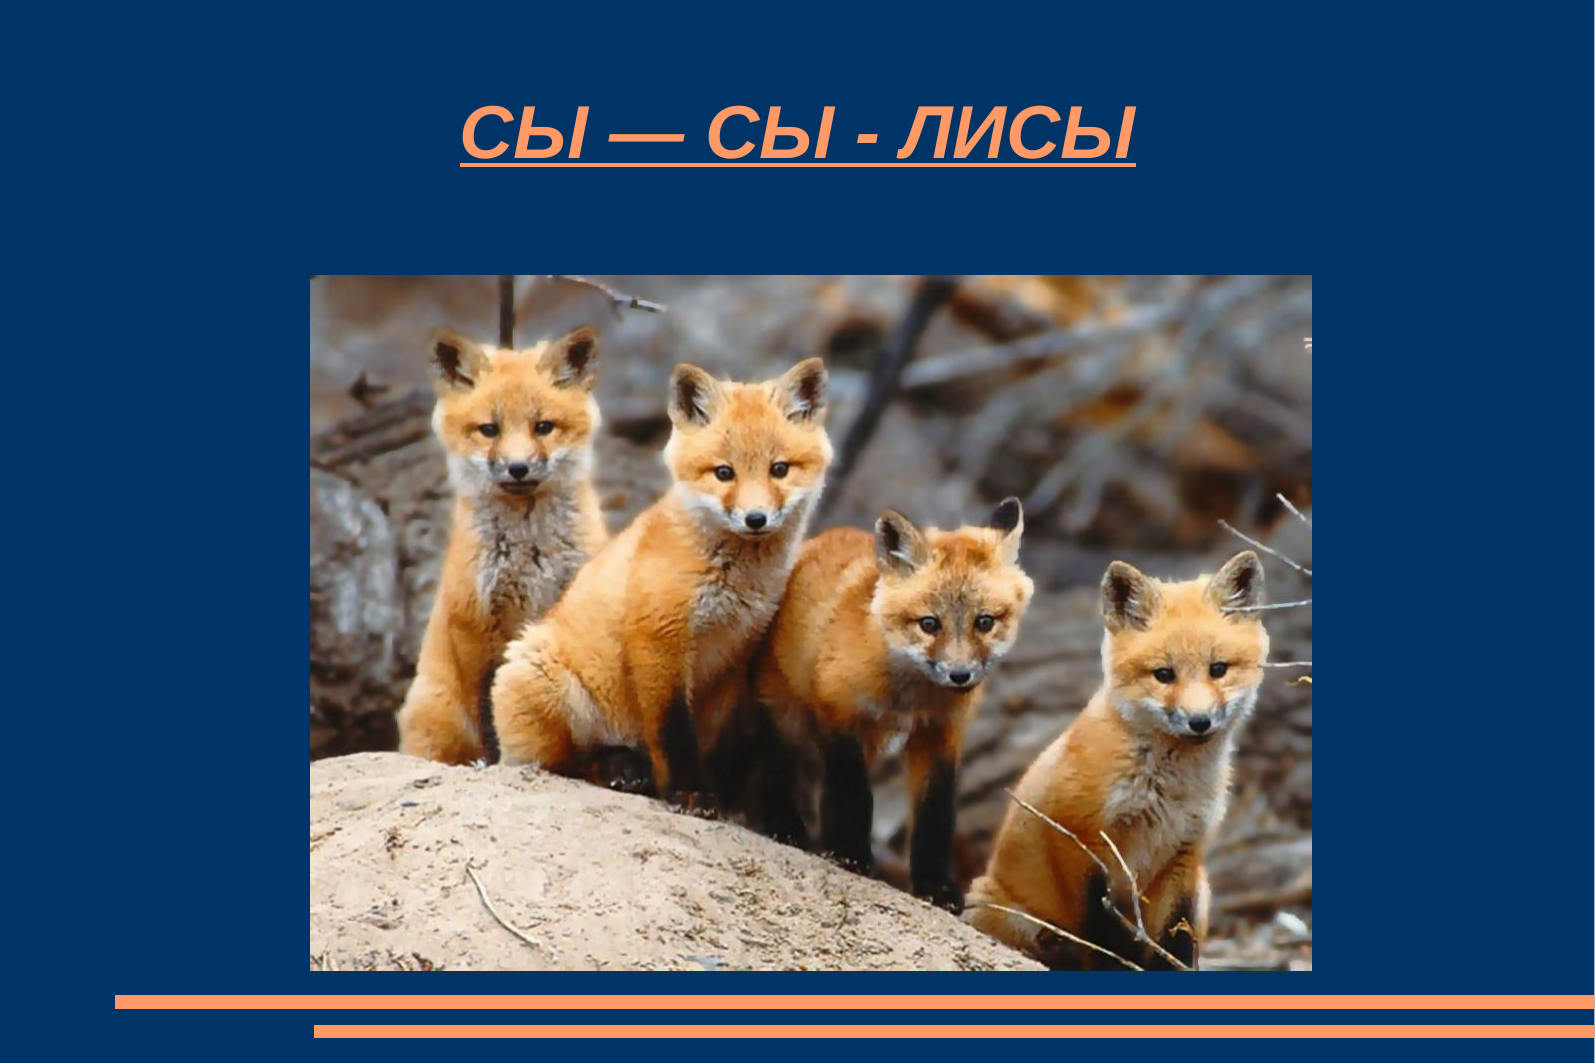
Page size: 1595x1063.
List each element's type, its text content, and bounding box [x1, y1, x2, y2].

title СЫ — СЫ - ЛИСЫ [117, 39, 1479, 218]
picture [310, 276, 1312, 971]
